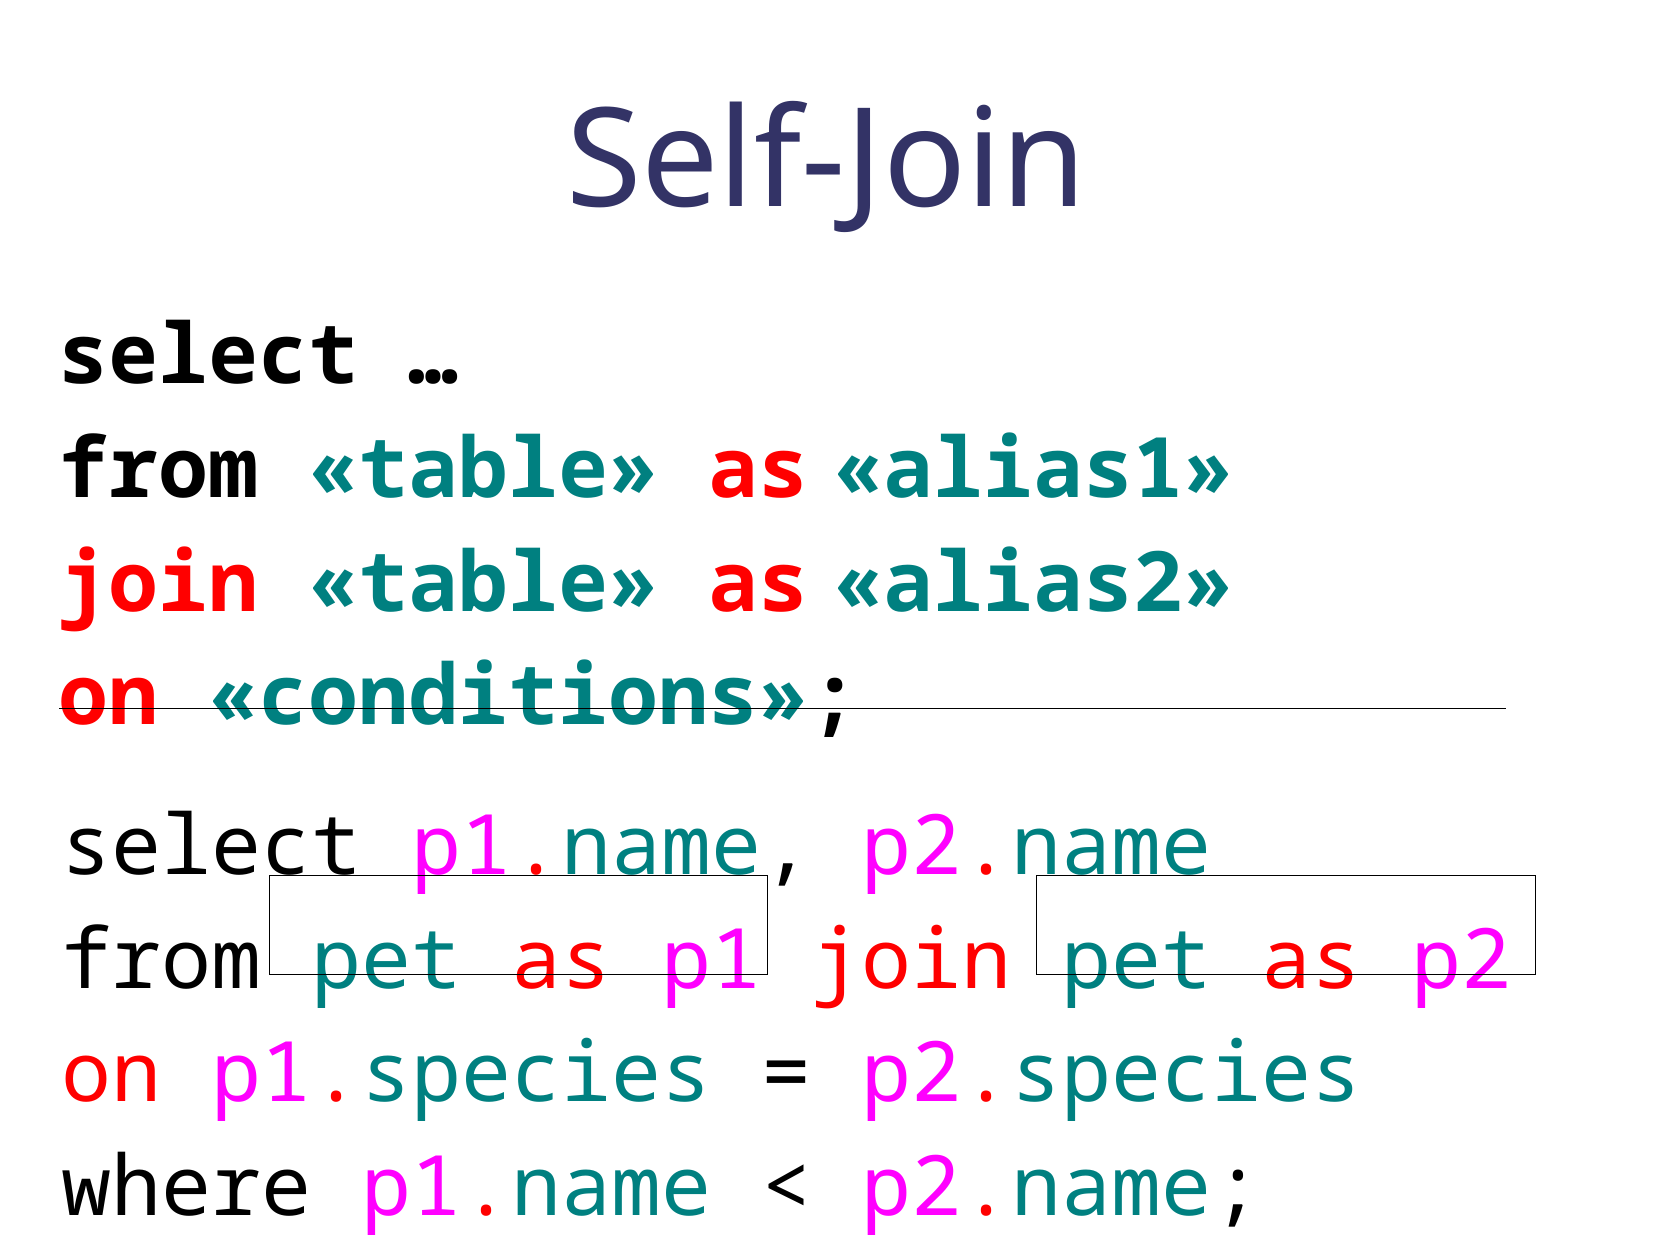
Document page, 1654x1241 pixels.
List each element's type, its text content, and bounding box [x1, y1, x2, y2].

title Self-Join [82, 56, 1571, 250]
subtitle select … from «table» as «alias1» join «table» as «alias2» on «conditions»; [59, 294, 1654, 680]
text_box select p1.name, p2.name from pet as p1 join pet as p2 on p1.species = p2.species where p1.name < p2.name; [61, 785, 1565, 1152]
